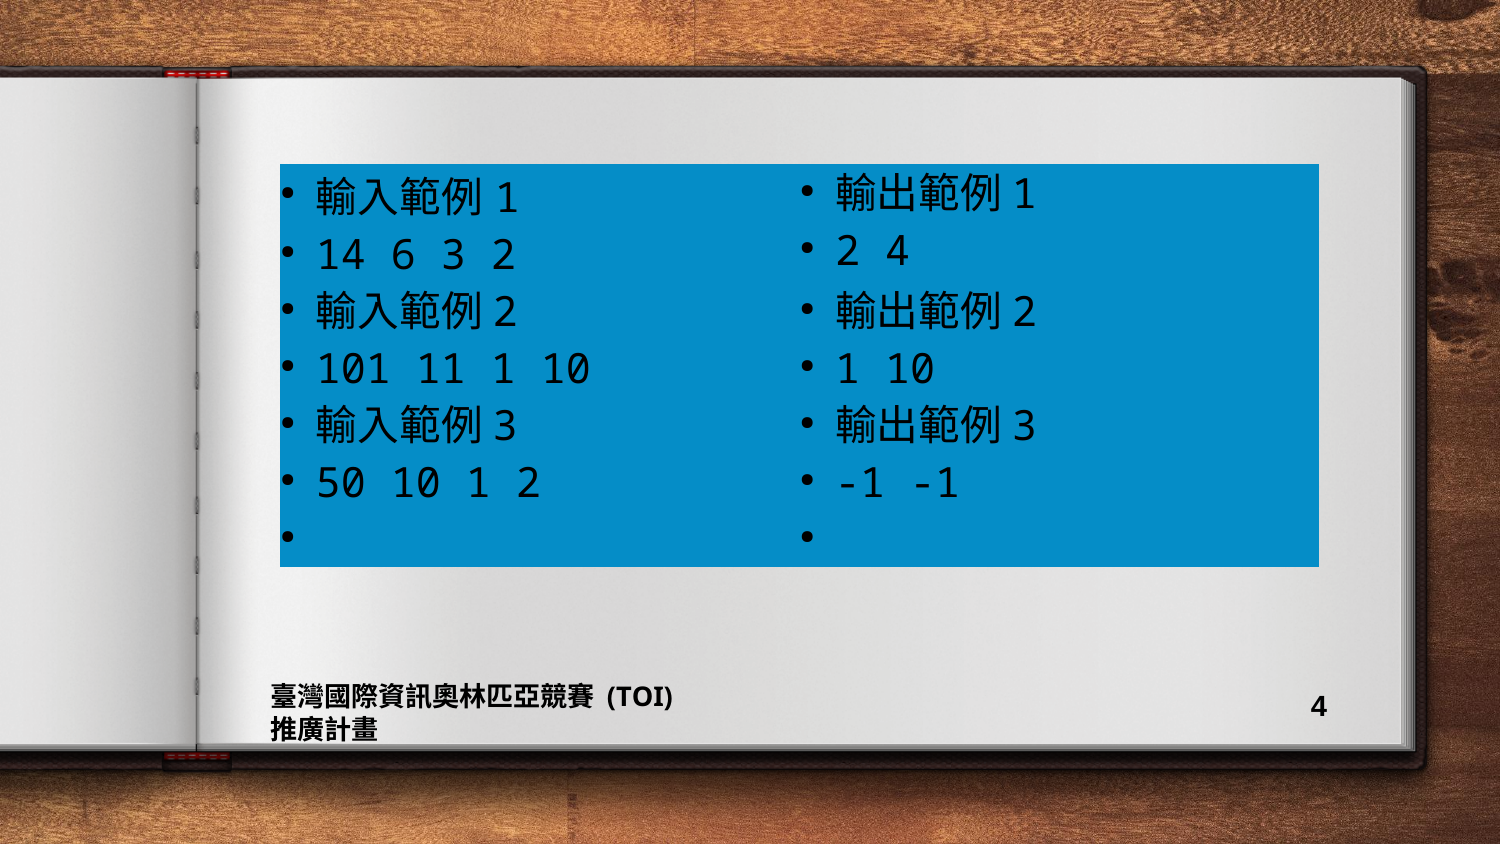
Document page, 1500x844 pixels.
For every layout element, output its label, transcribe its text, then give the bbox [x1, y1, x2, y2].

table_cell 輸出範例2 1 10 [800, 281, 1319, 395]
table_header 輸出範例1 2 4 [800, 164, 1319, 281]
table_cell 輸入範例2 101 11 1 10 [280, 281, 800, 395]
table_cell 輸入範例3 50 10 1 2 [280, 395, 800, 567]
table_header 輸入範例1 14 6 3 2 [280, 164, 800, 281]
text_box 4 [1295, 672, 1386, 737]
table_cell 輸出範例3 -1 -1 [800, 395, 1319, 567]
